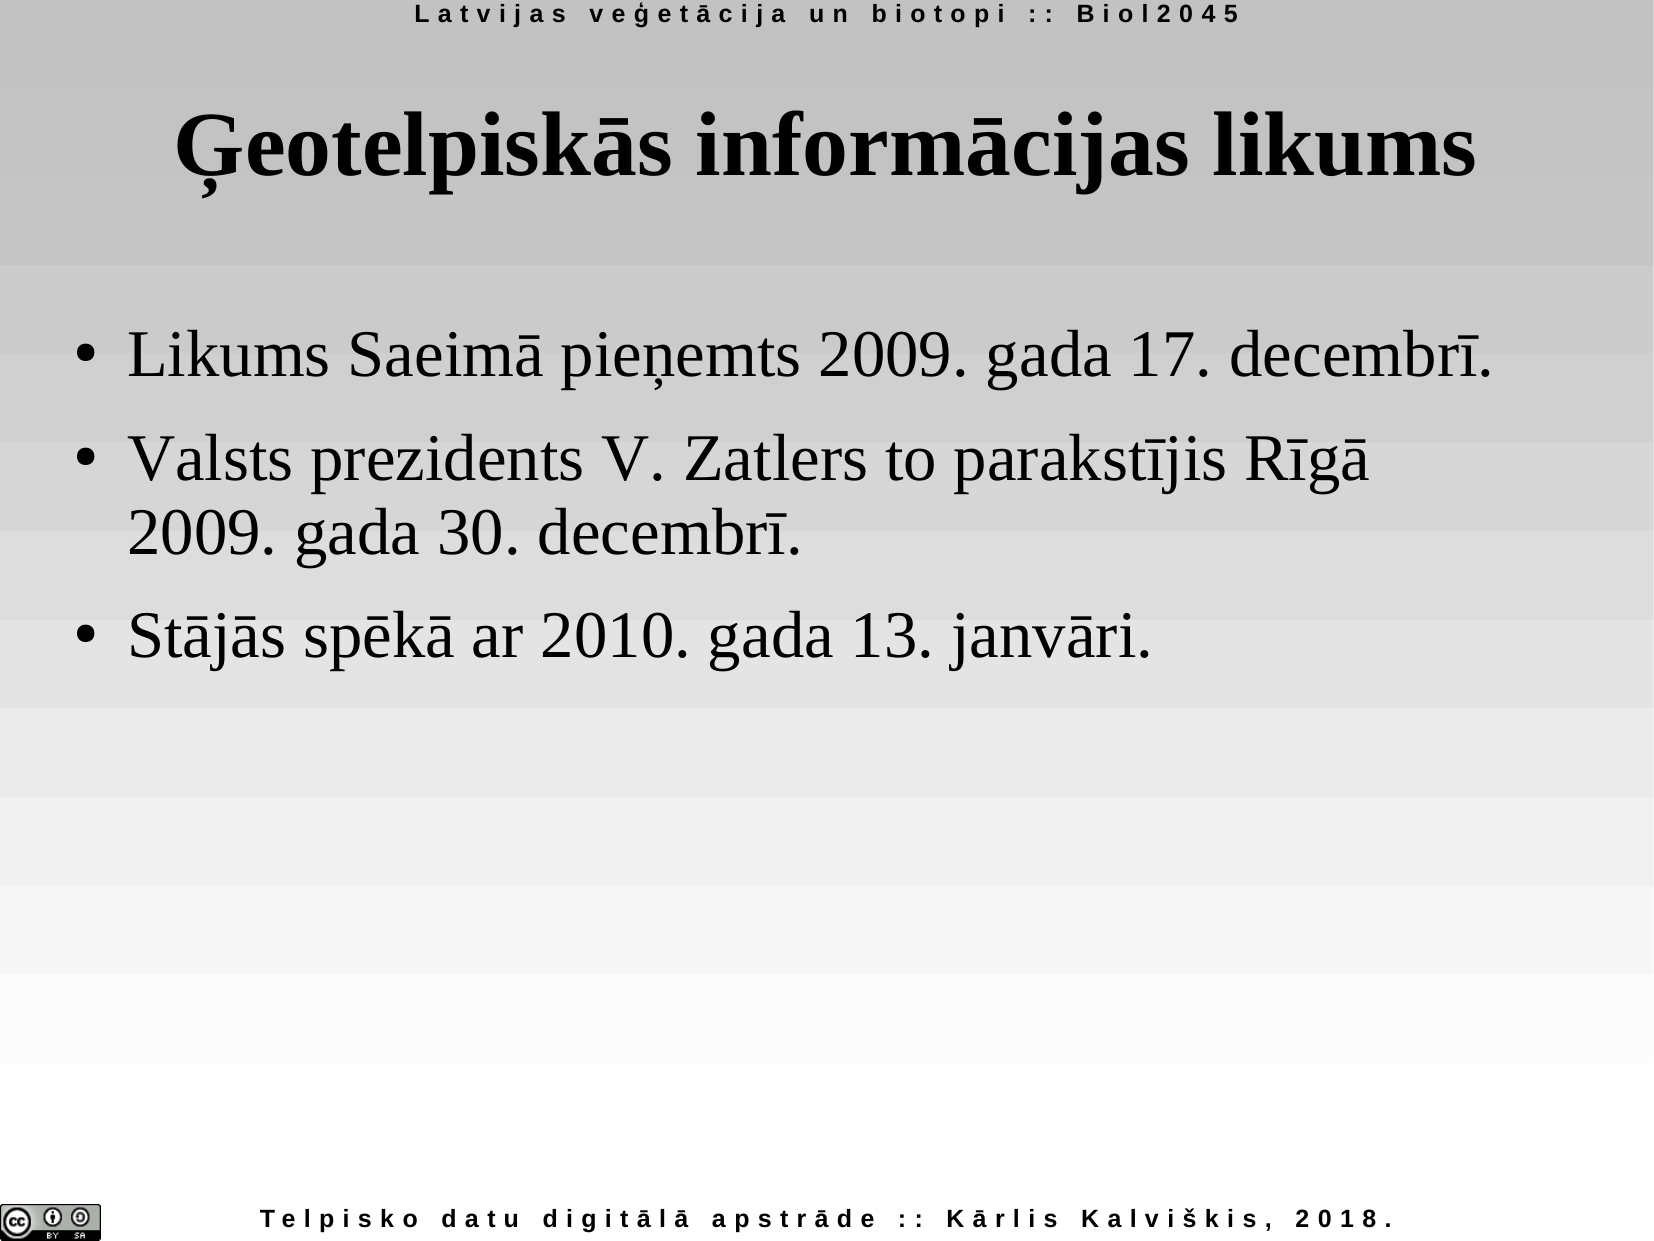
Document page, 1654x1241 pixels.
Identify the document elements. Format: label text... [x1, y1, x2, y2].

picture [0, 287, 1654, 1241]
list Likums Saeimā pieņemts 2009. gada 17. decembrī. Valsts prezidents V. Zatlers to parakstījis Rīgā 2009. gada 30. decembrī. Stājās spēkā ar 2010. gada 13. janvāri. [56, 317, 1600, 1175]
title Ģeotelpiskās informācijas likums [0, 1, 1654, 287]
